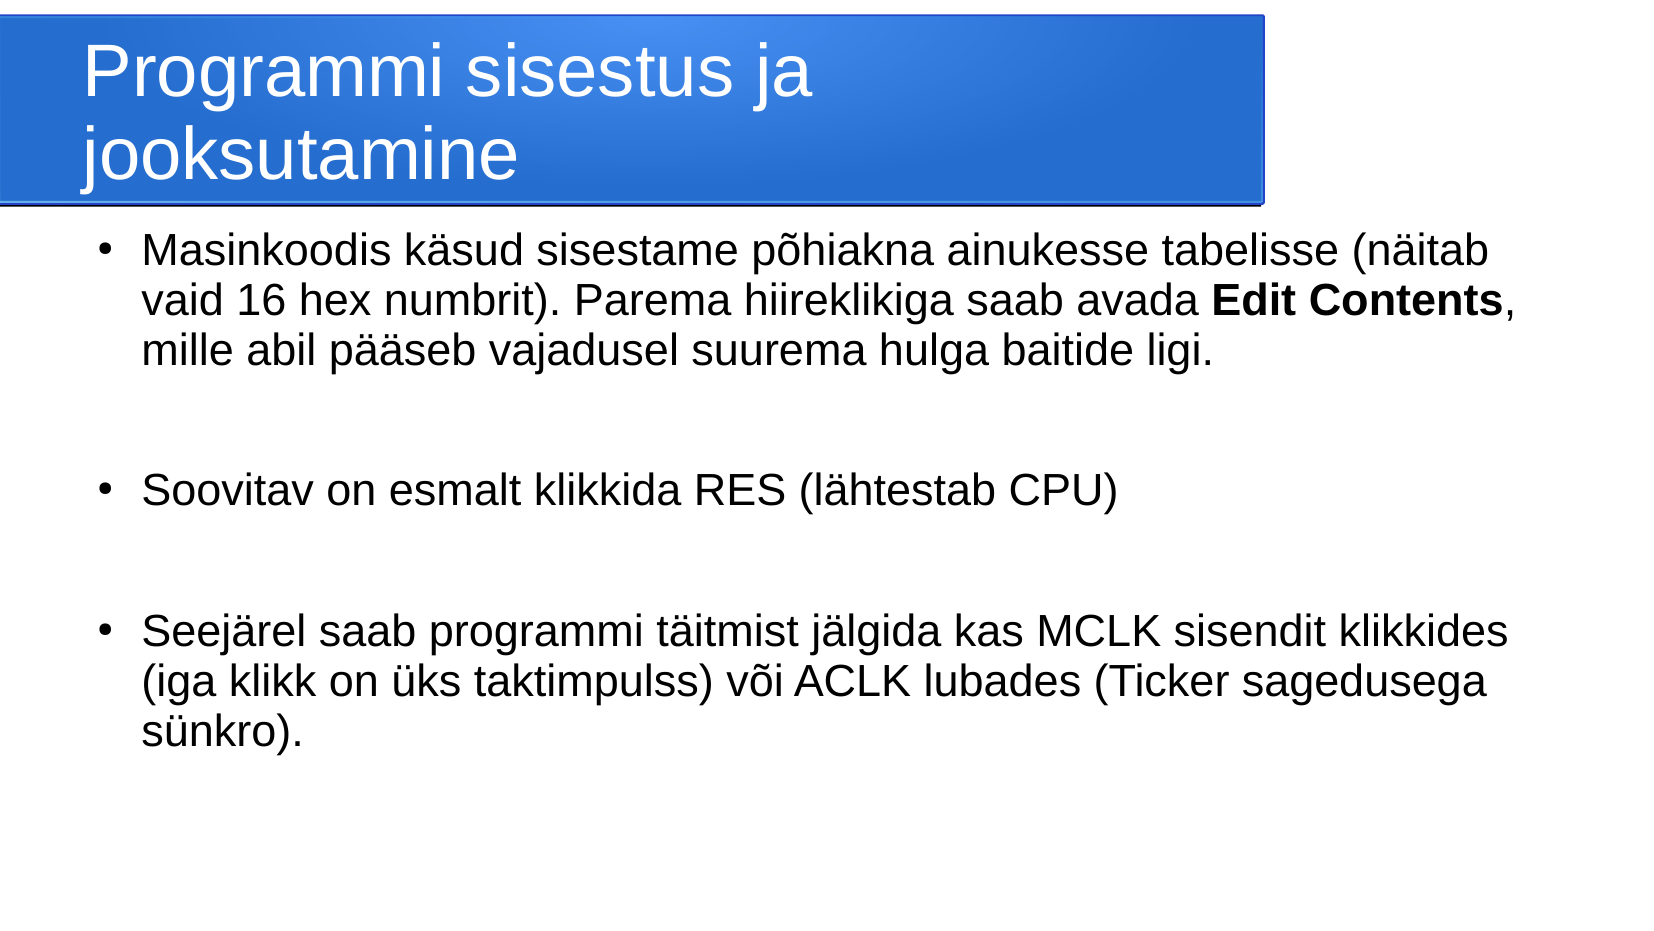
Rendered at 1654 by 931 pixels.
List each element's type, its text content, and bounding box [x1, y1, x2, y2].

list Masinkoodis käsud sisestame põhiakna ainukesse tabelisse (näitab vaid 16 hex numbrit). Parema hiireklikiga saab avada Edit Contents, mille abil pääseb vajadusel suurema hulga baitide ligi. Soovitav on esmalt klikkida RES (lähtestab CPU) Seejärel saab programmi täitmist jälgida kas MCLK sisendit klikkides (iga klikk on üks taktimpulss) või ACLK lubades (Ticker sagedusega sünkro). [82, 224, 1571, 764]
title Programmi sisestus ja jooksutamine [82, 29, 1235, 196]
